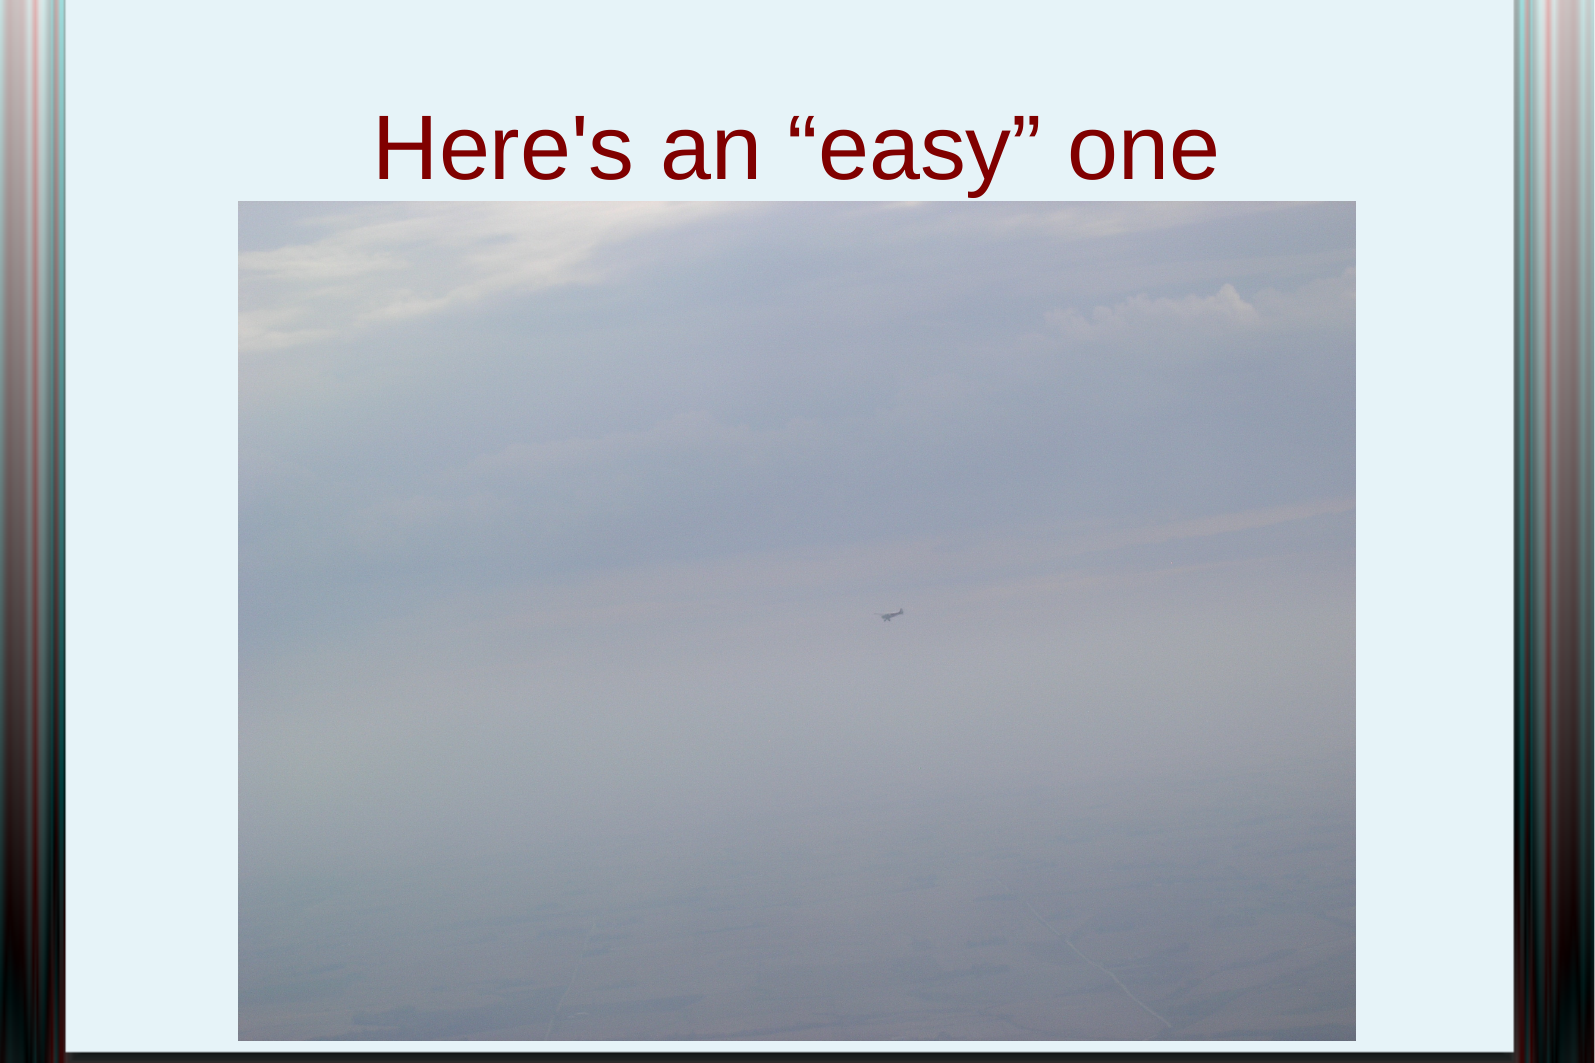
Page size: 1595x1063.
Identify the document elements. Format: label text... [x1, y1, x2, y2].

picture [0, 0, 1595, 1063]
title Here's an “easy” one [113, 83, 1481, 213]
